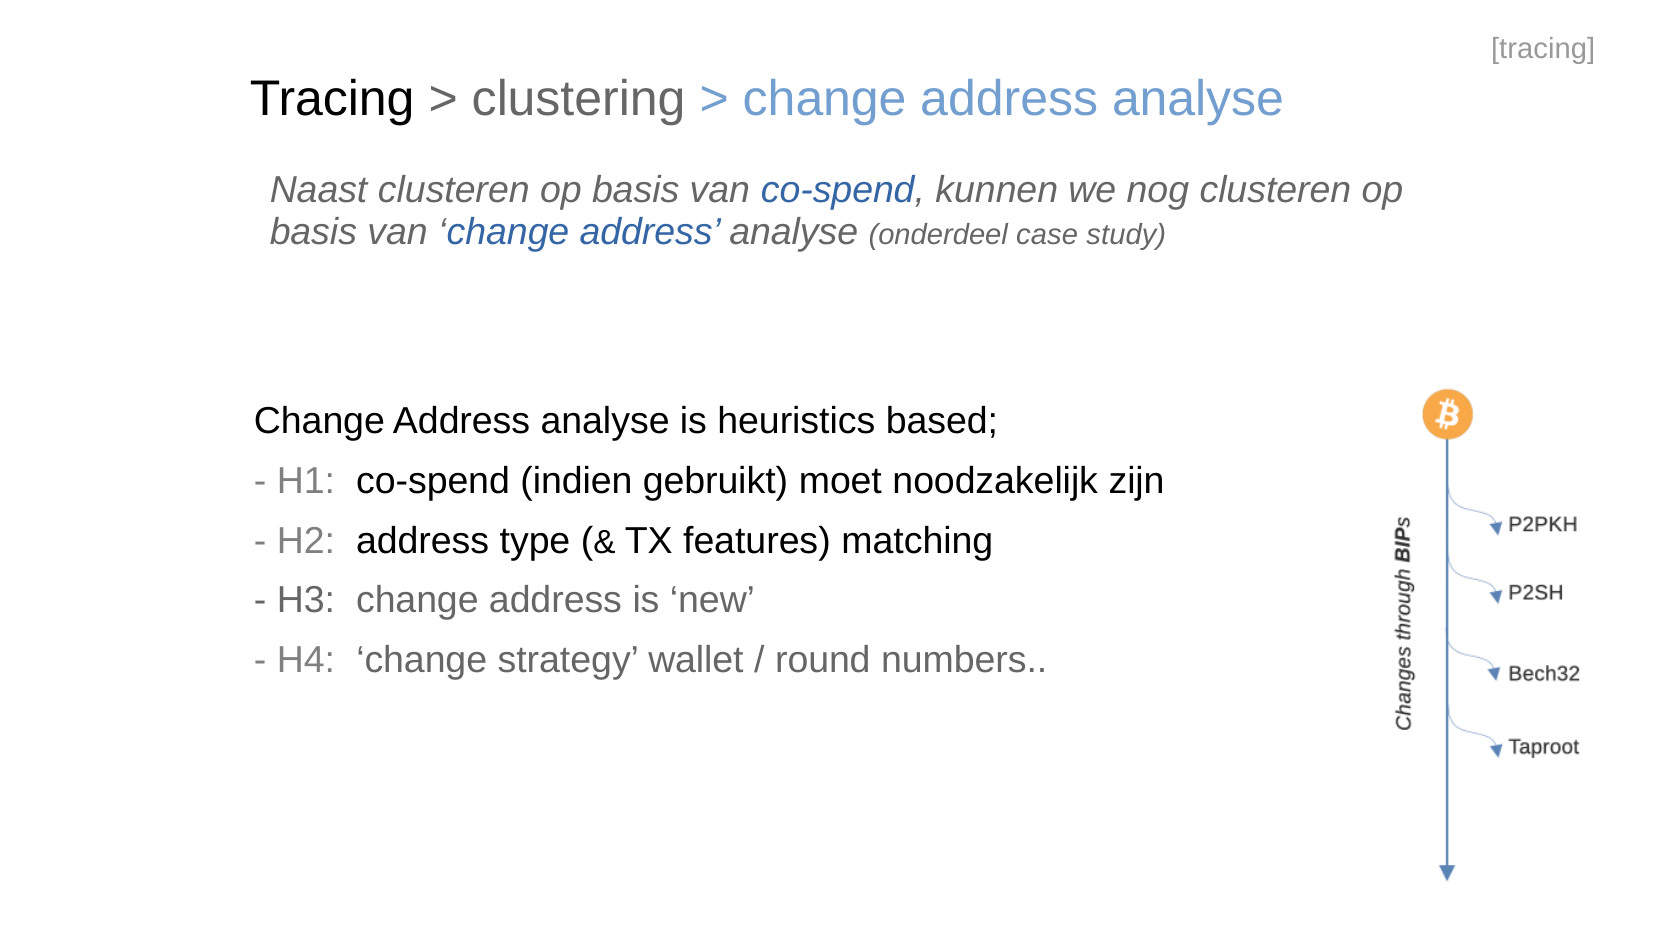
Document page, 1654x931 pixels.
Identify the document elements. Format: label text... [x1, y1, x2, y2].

text_box [tracing] [1476, 25, 1623, 77]
text_box Tracing > clustering > change address analyse [235, 62, 1302, 189]
picture [1369, 379, 1600, 897]
text_box Change Address analyse is heuristics based; - H1: co-spend (indien gebruikt) moet noodzakelijk zijn - H2: address type (& TX features) matching - H3: change address is ‘new’ - H4: ‘change strategy’ wallet / round numbers.. [239, 392, 1221, 748]
text_box Naast clusteren op basis van co-spend, kunnen we nog clusteren op basis van ‘change address’ analyse (onderdeel case study) [255, 161, 1495, 302]
